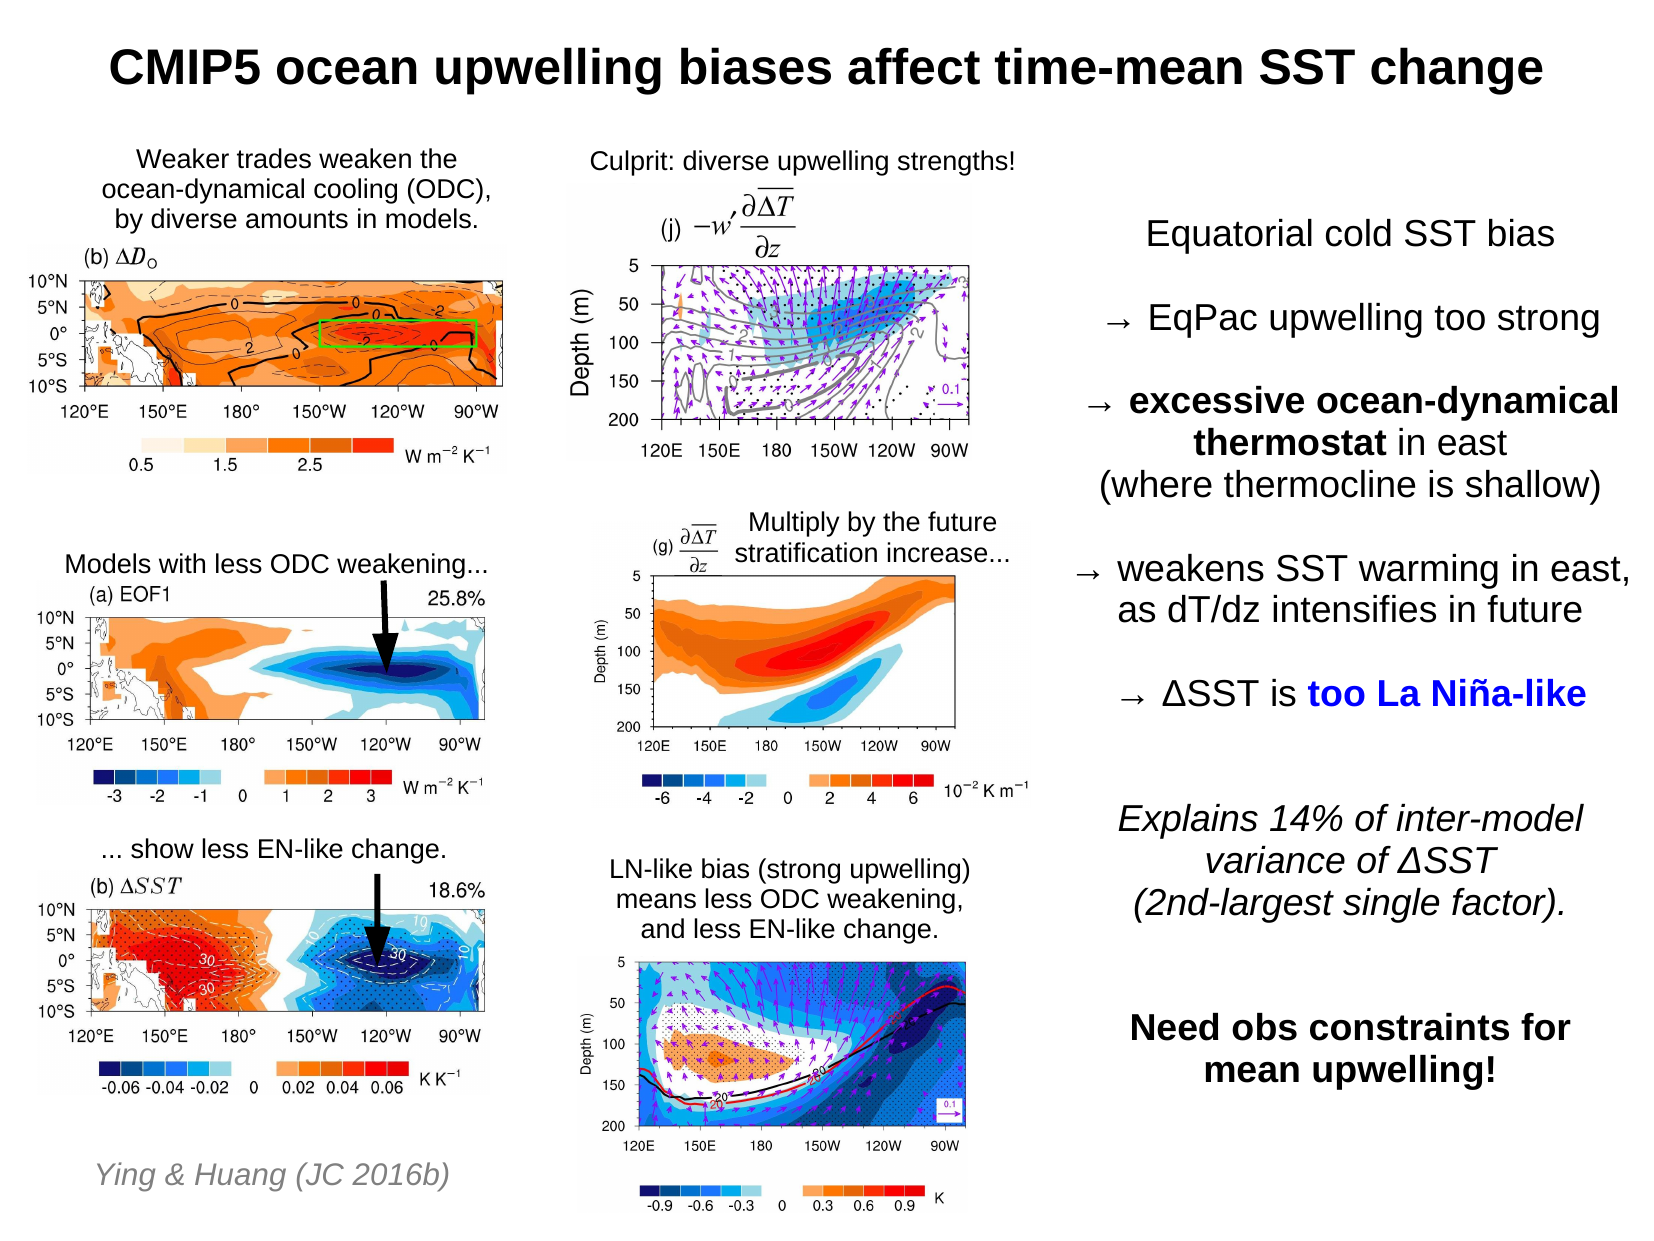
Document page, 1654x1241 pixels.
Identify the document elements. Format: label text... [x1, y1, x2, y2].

text_box Models with less ODC weakening... [50, 542, 503, 587]
text_box Ying & Huang (JC 2016b) [78, 1146, 467, 1200]
text_box CMIP5 ocean upwelling biases affect time-mean SST change [39, 25, 1615, 95]
picture [27, 244, 507, 474]
text_box LN-like bias (strong upwelling) means less ODC weakening, and less EN-like change. [595, 847, 985, 952]
picture [36, 580, 490, 805]
text_box Weaker trades weaken the ocean-dynamical cooling (ODC), by diverse amounts in models. [88, 137, 506, 242]
picture [566, 183, 972, 461]
text_box Culprit: diverse upwelling strengths! [574, 139, 1031, 185]
picture [577, 956, 968, 1213]
text_box Multiply by the future stratification increase... [721, 501, 1025, 575]
text_box Equatorial cold SST bias → EqPac upwelling too strong → excessive ocean-dynamical thermostat in east (where thermocline is shallow) → weakens SST warming in east, as dT/dz intensifies in future → ΔSST is too La Niña-like Explains 14% of inter-model variance of ΔSST (2nd-largest single factor). Need obs constraints for mean upwelling! [1047, 206, 1654, 1098]
picture [591, 521, 1031, 808]
text_box ... show less EN-like change. [87, 828, 461, 872]
picture [37, 870, 490, 1095]
